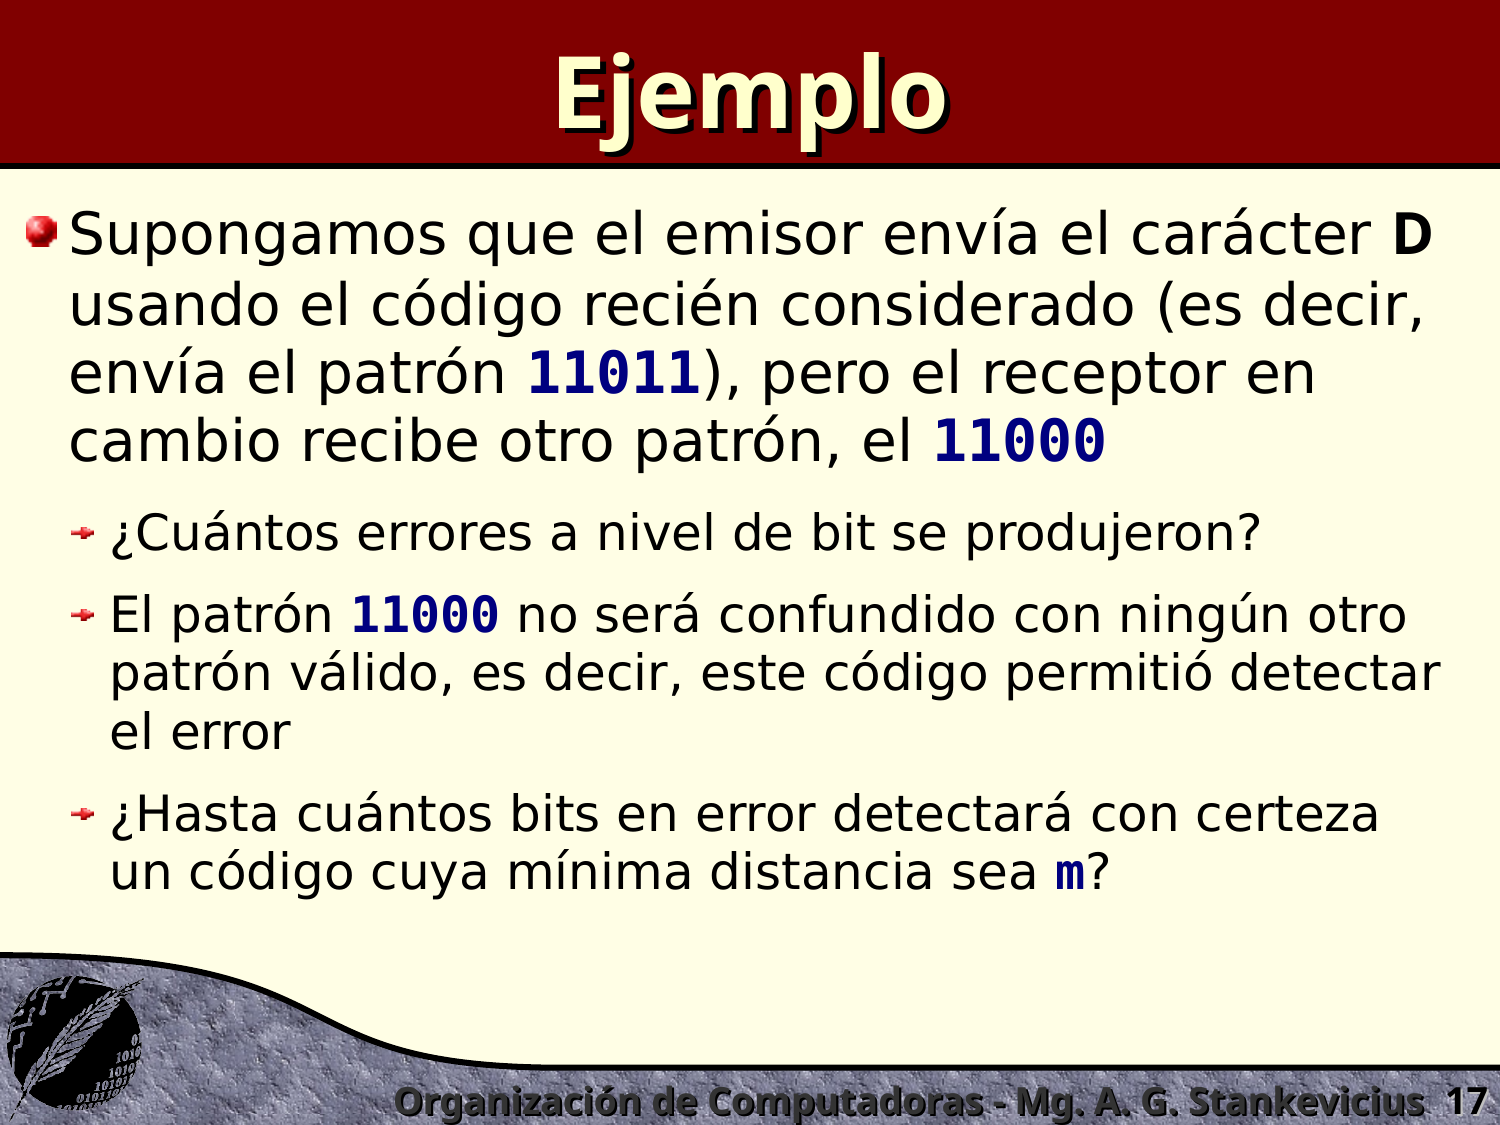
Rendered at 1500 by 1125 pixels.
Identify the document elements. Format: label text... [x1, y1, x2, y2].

picture [1058, 1100, 1065, 1110]
title Ejemplo [15, 5, 1485, 160]
picture [448, 1100, 455, 1110]
list Supongamos que el emisor envía el carácter D usando el código recién considerado (es decir, envía el patrón 11011), pero el receptor en cambio recibe otro patrón, el 11000 ¿Cuántos errores a nivel de bit se produjeron? El patrón 11000 no será confundido con ningún otro patrón válido, es decir, este código permitió detectar el error ¿Hasta cuántos bits en error detectará con certeza un código cuya mínima distancia sea m? [11, 192, 1486, 935]
picture [802, 1100, 806, 1110]
picture [0, 959, 1500, 1125]
